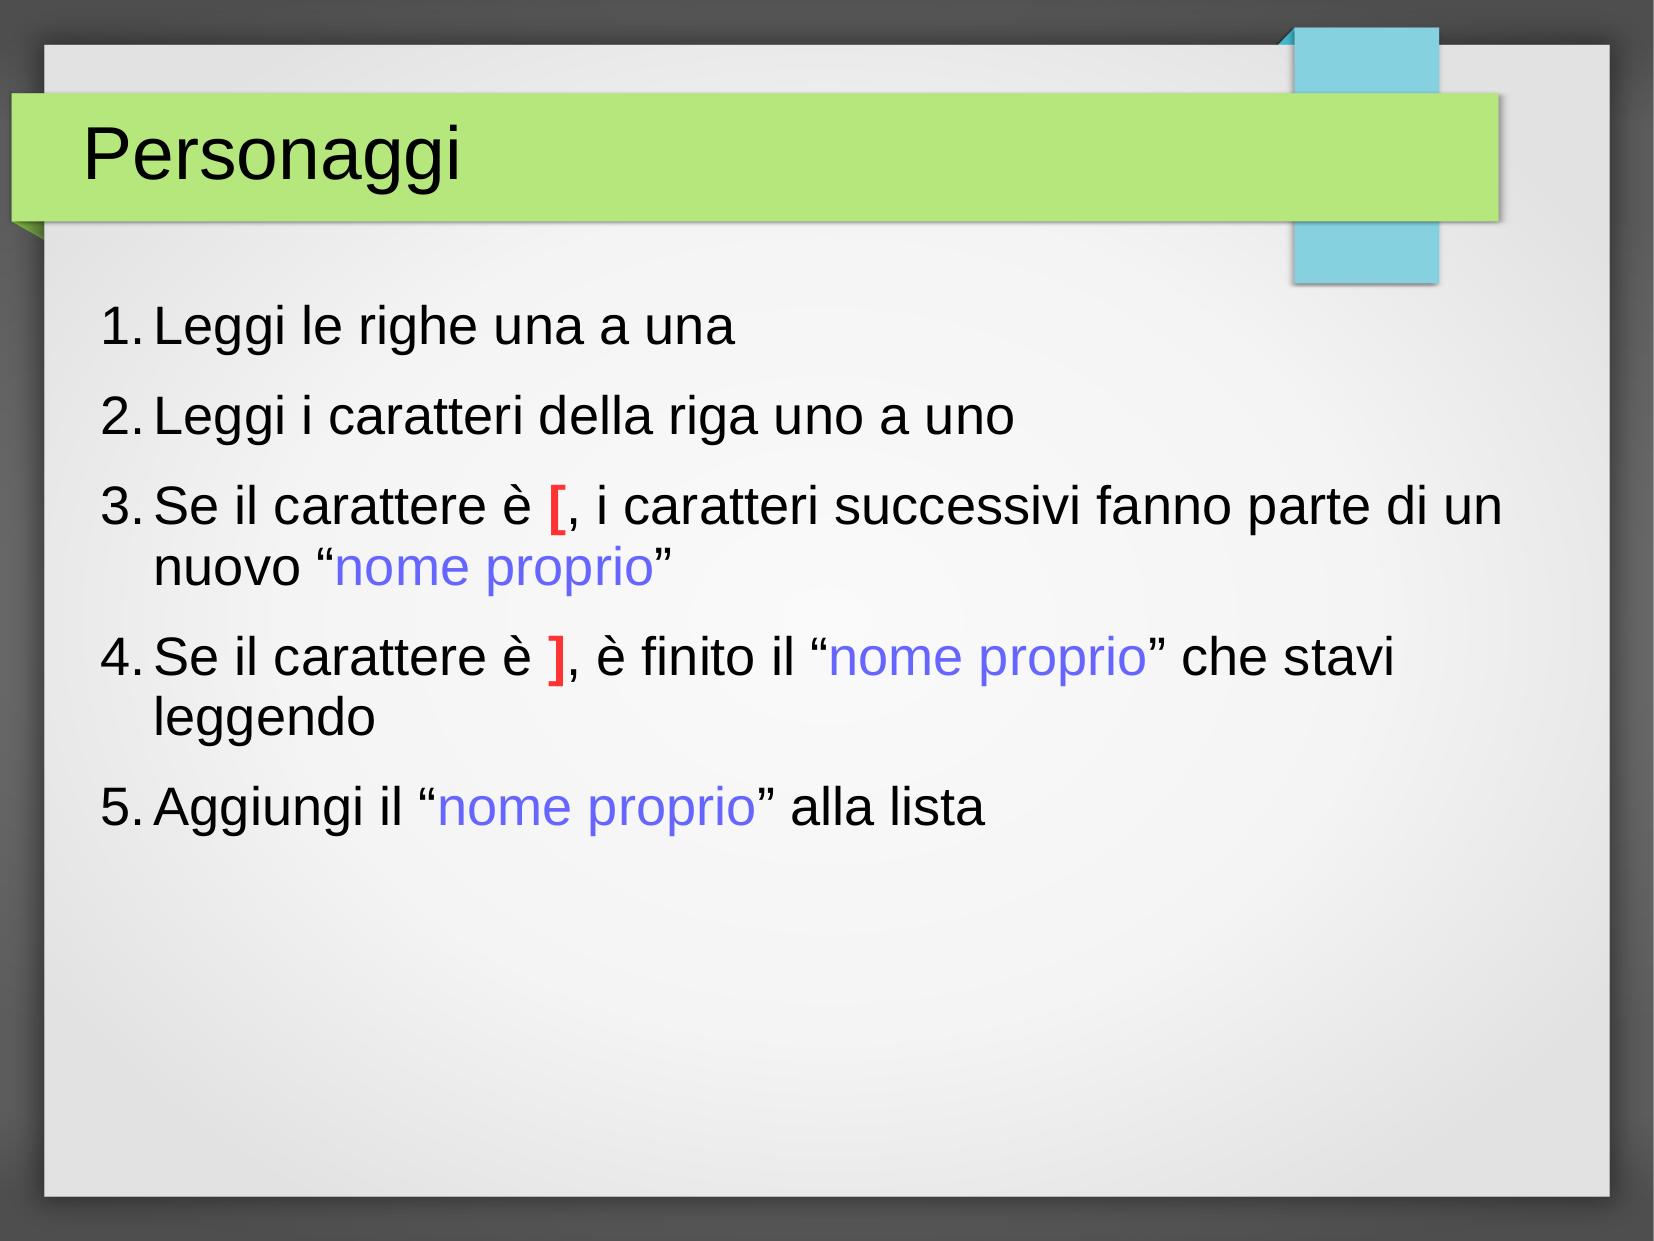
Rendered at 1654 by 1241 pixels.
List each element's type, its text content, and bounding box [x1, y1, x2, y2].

title Personaggi [82, 94, 1264, 213]
picture [0, 0, 1654, 1241]
list Leggi le righe una a una Leggi i caratteri della riga uno a uno Se il carattere è [, i caratteri successivi fanno parte di un nuovo “nome proprio” Se il carattere è ], è finito il “nome proprio” che stavi leggendo Aggiungi il “nome proprio” alla lista [82, 295, 1571, 1015]
